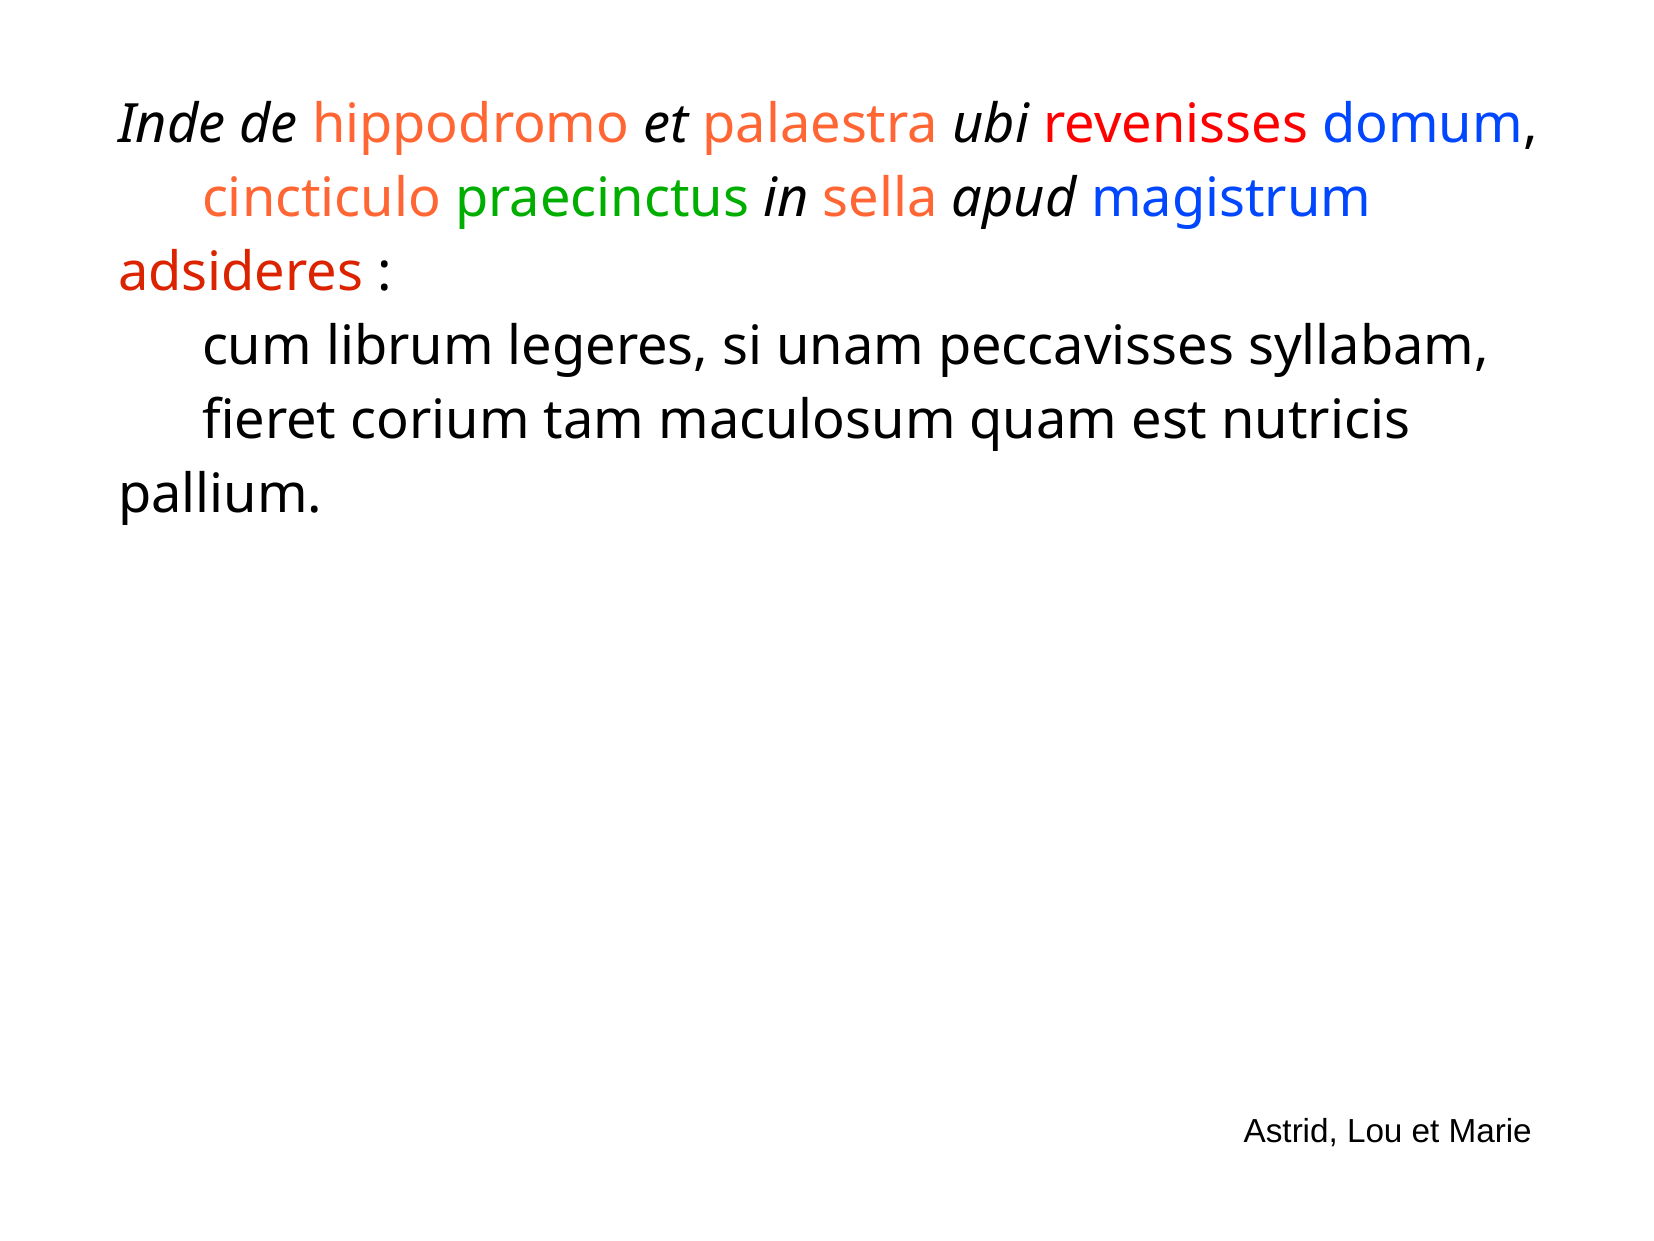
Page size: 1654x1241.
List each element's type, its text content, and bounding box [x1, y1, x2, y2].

text_box Astrid, Lou et Marie [1228, 1105, 1548, 1241]
list Inde de hippodromo et palaestra ubi revenisses domum, cincticulo praecinctus in sella apud magistrum adsideres : cum librum legeres, si unam peccavisses syllabam, fieret corium tam maculosum quam est nutricis pallium. [118, 84, 1607, 1111]
